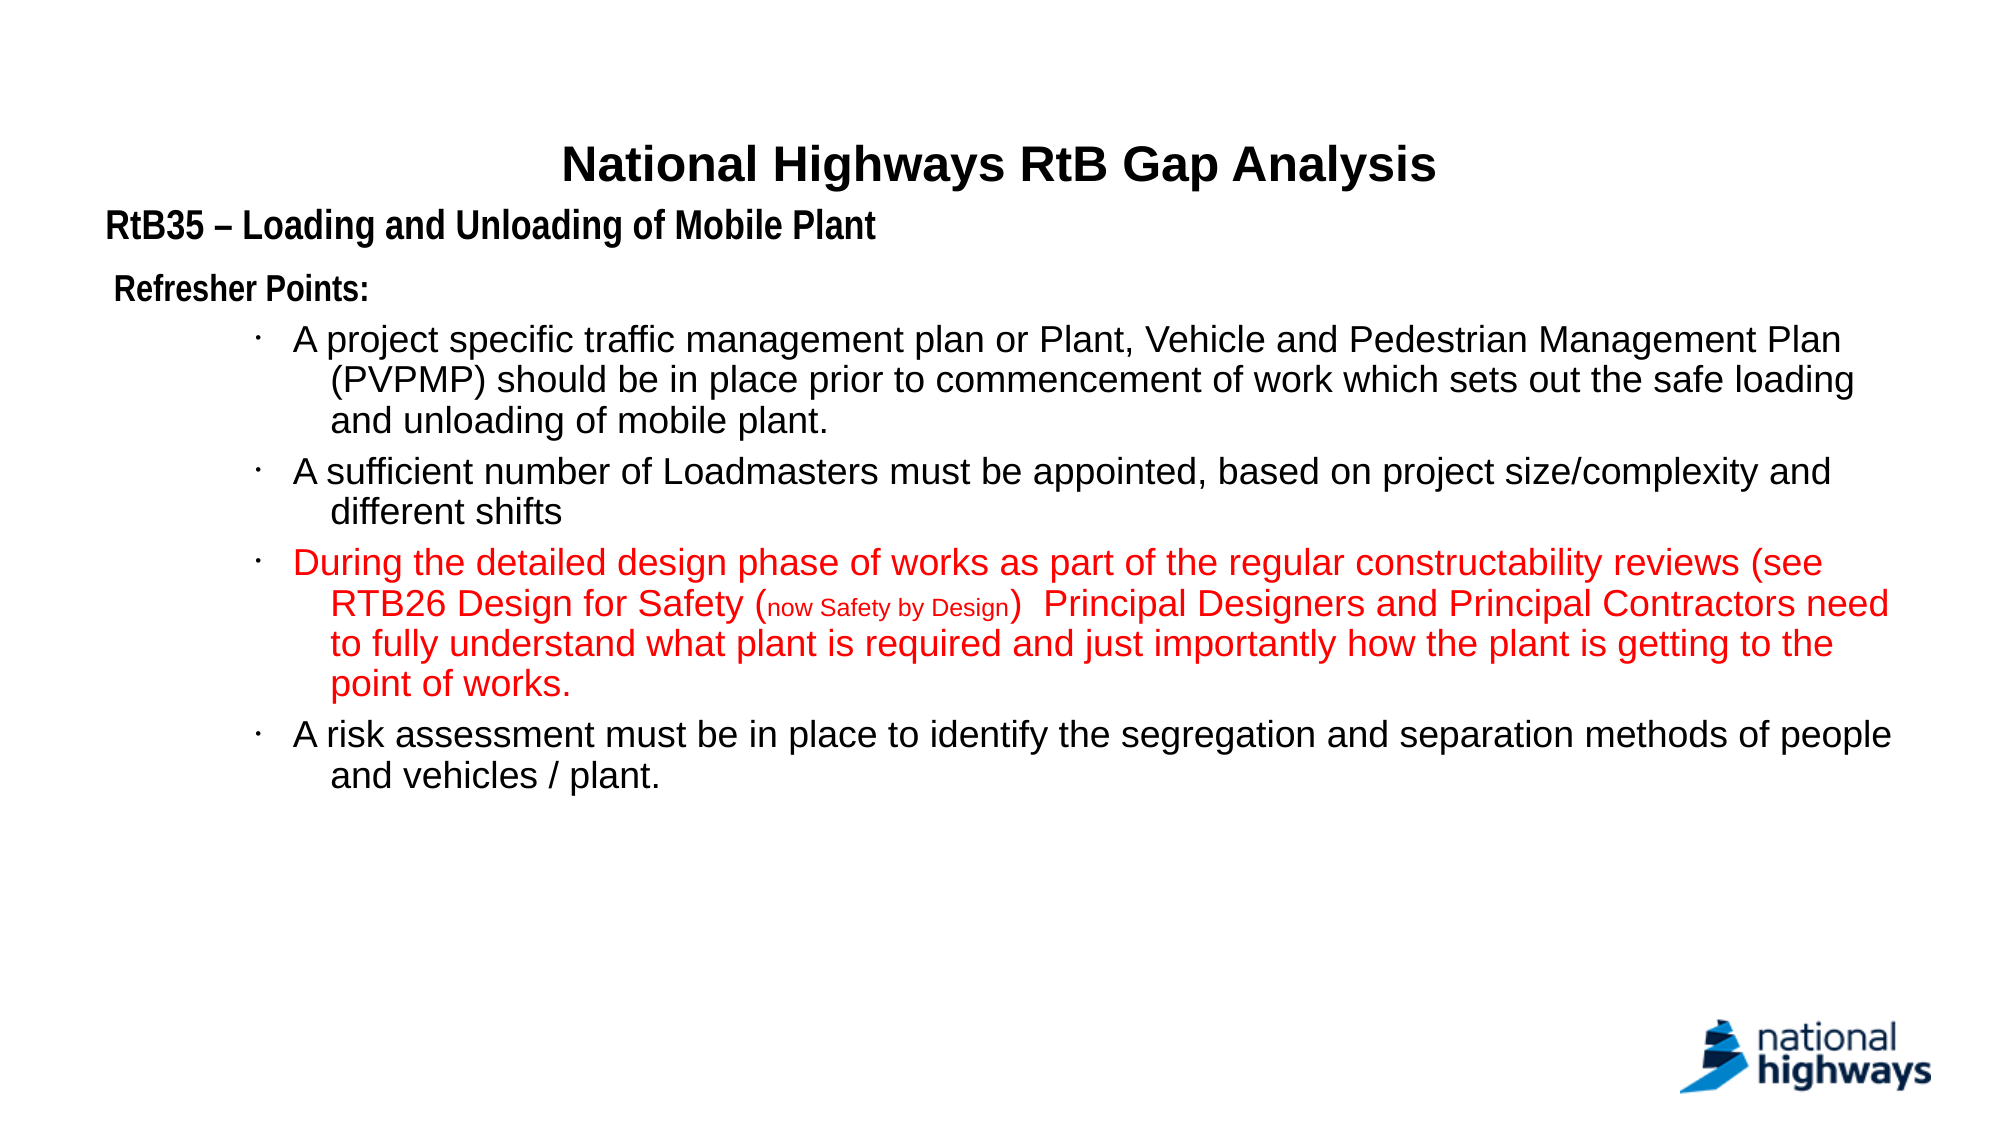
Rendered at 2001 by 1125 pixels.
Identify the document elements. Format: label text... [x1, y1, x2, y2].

list RtB35 – Loading and Unloading of Mobile Plant Refresher Points: A project specific traffic management plan or Plant, Vehicle and Pedestrian Management Plan (PVPMP) should be in place prior to commencement of work which sets out the safe loading and unloading of mobile plant. A sufficient number of Loadmasters must be appointed, based on project size/complexity and different shifts During the detailed design phase of works as part of the regular constructability reviews (see RTB26 Design for Safety (now Safety by Design) Principal Designers and Principal Contractors need to fully understand what plant is required and just importantly how the plant is getting to the point of works. A risk assessment must be in place to identify the segregation and separation methods of people and vehicles / plant. [90, 195, 1910, 1075]
title National Highways RtB Gap Analysis [88, 113, 1911, 218]
